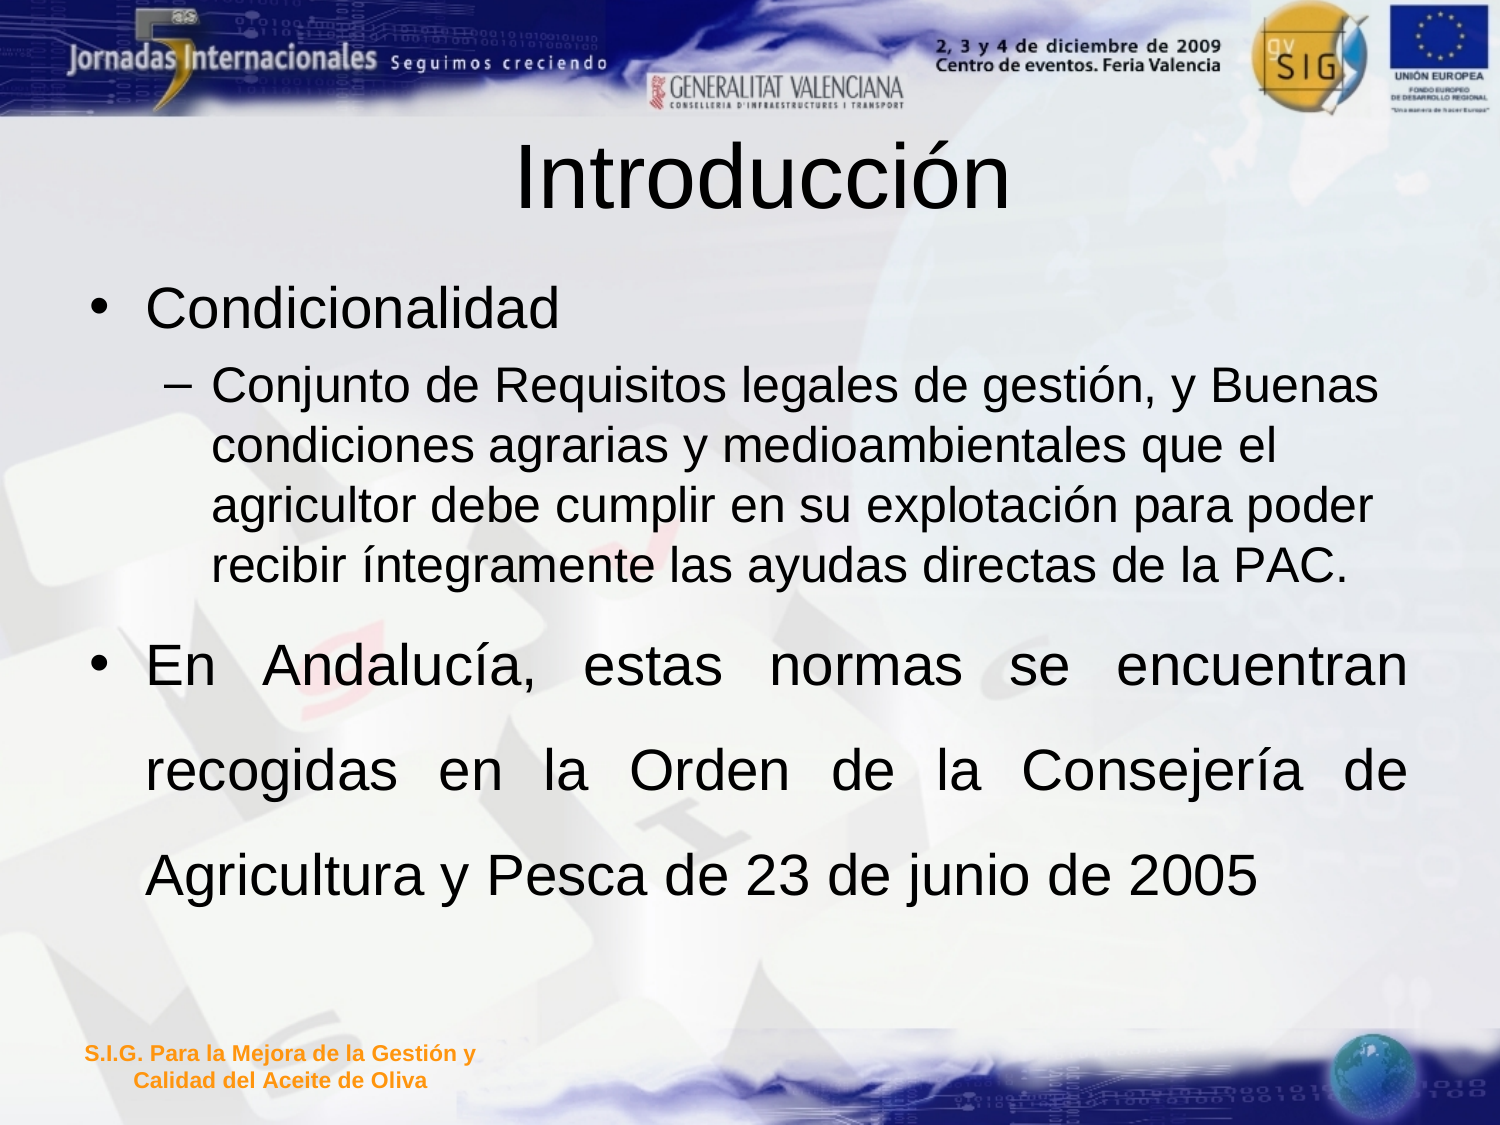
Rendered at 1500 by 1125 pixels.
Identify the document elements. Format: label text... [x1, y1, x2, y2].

title S.I.G. Para la Mejora de la Gestión y Calidad del Aceite de Oliva [59, 1003, 502, 1125]
list Condicionalidad Conjunto de Requisitos legales de gestión, y Buenas condiciones agrarias y medioambientales que el agricultor debe cumplir en su explotación para poder recibir íntegramente las ayudas directas de la PAC. En Andalucía, estas normas se encuentran recogidas en la Orden de la Consejería de Agricultura y Pesca de 23 de junio de 2005 [75, 262, 1426, 1006]
picture [0, 0, 1500, 1125]
title Introducción [88, 78, 1439, 266]
